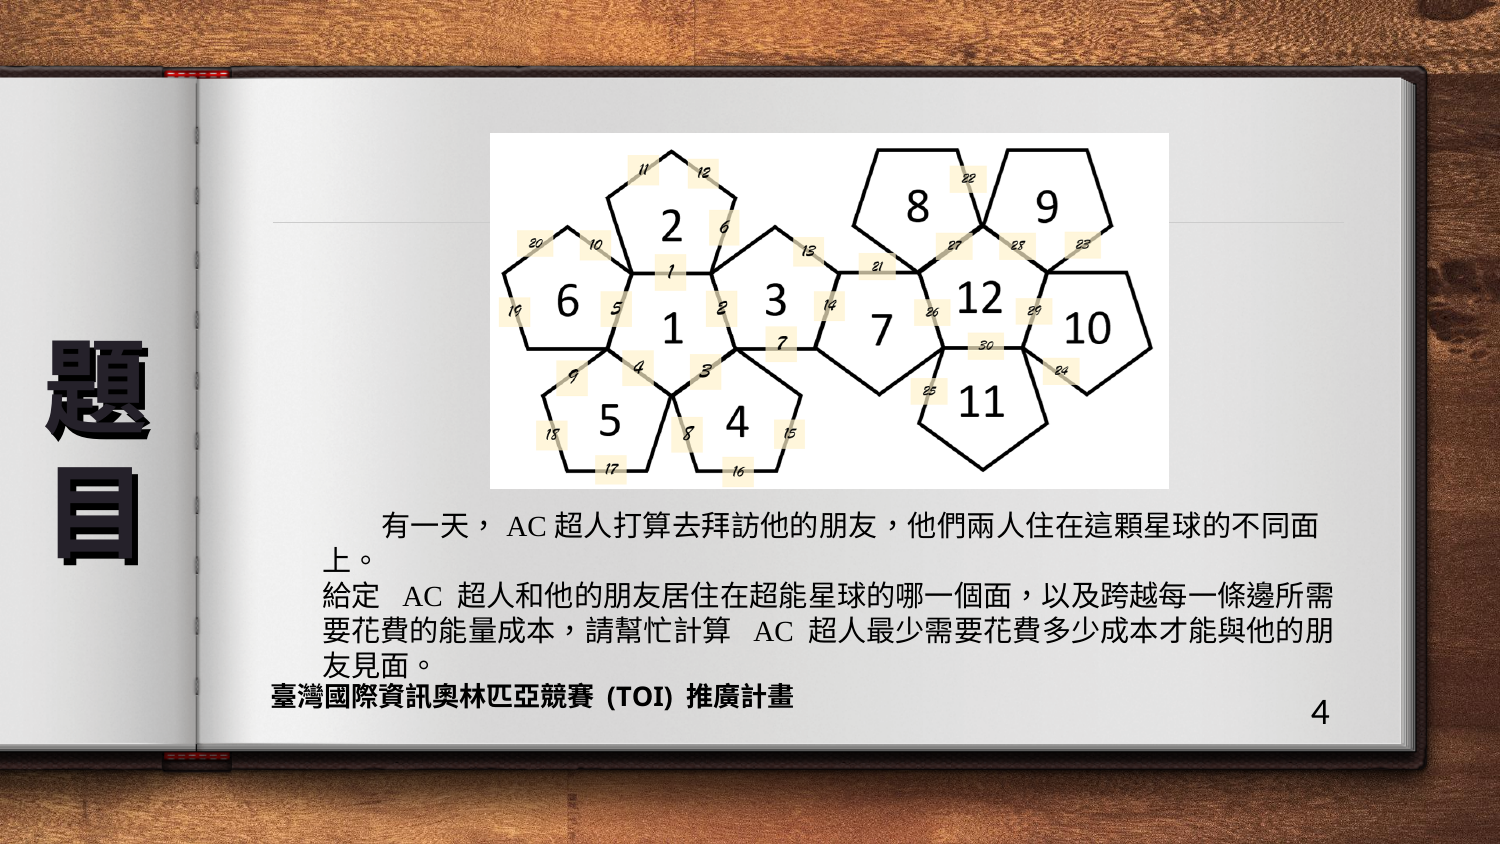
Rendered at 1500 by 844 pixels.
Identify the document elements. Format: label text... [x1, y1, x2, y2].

picture [490, 133, 1169, 489]
text_box [1295, 672, 1386, 737]
title 題 目 [28, 306, 210, 552]
text_box 有一天，AC超人打算去拜訪他的朋友，他們兩人住在這顆星球的不同面上。 給定 AC 超人和他的朋友居住在超能星球的哪一個面，以及跨越每一條邊所需 要花費的能量成本，請幫忙計算 AC 超人最少需要花費多少成本才能與他的朋 友見面。 [307, 255, 1353, 690]
